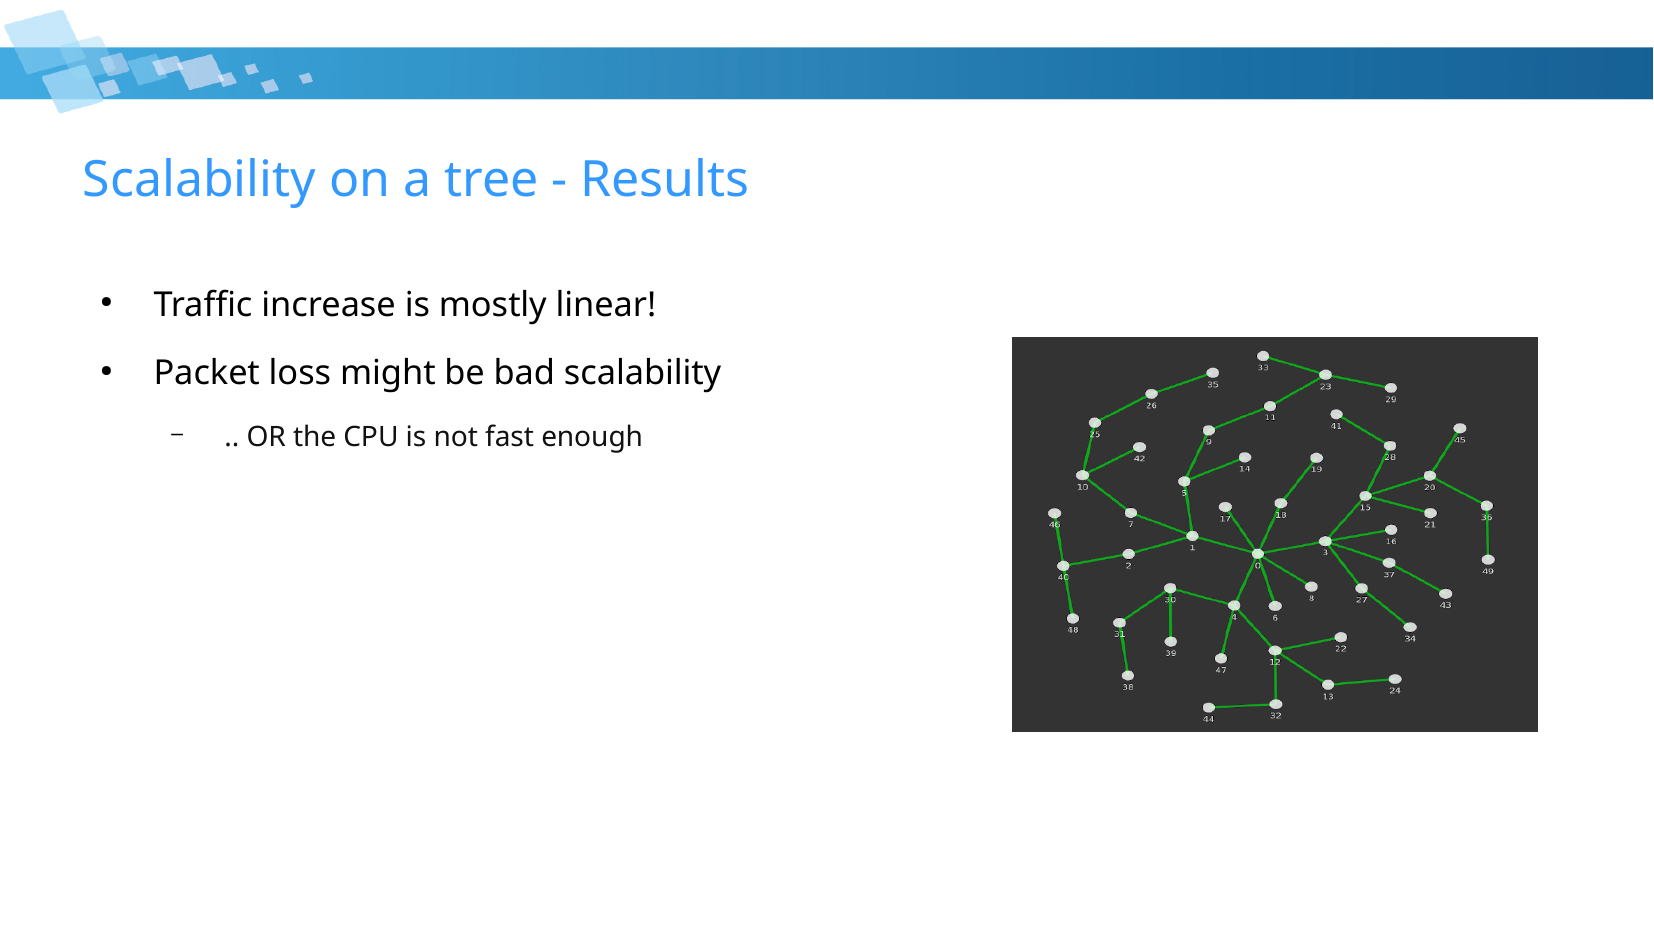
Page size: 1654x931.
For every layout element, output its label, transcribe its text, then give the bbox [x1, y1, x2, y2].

title Scalability on a tree - Results [82, 99, 1571, 255]
list Traffic increase is mostly linear! Packet loss might be bad scalability .. OR the CPU is not fast enough [82, 279, 1571, 931]
picture [1012, 337, 1538, 732]
picture [0, 0, 1653, 929]
